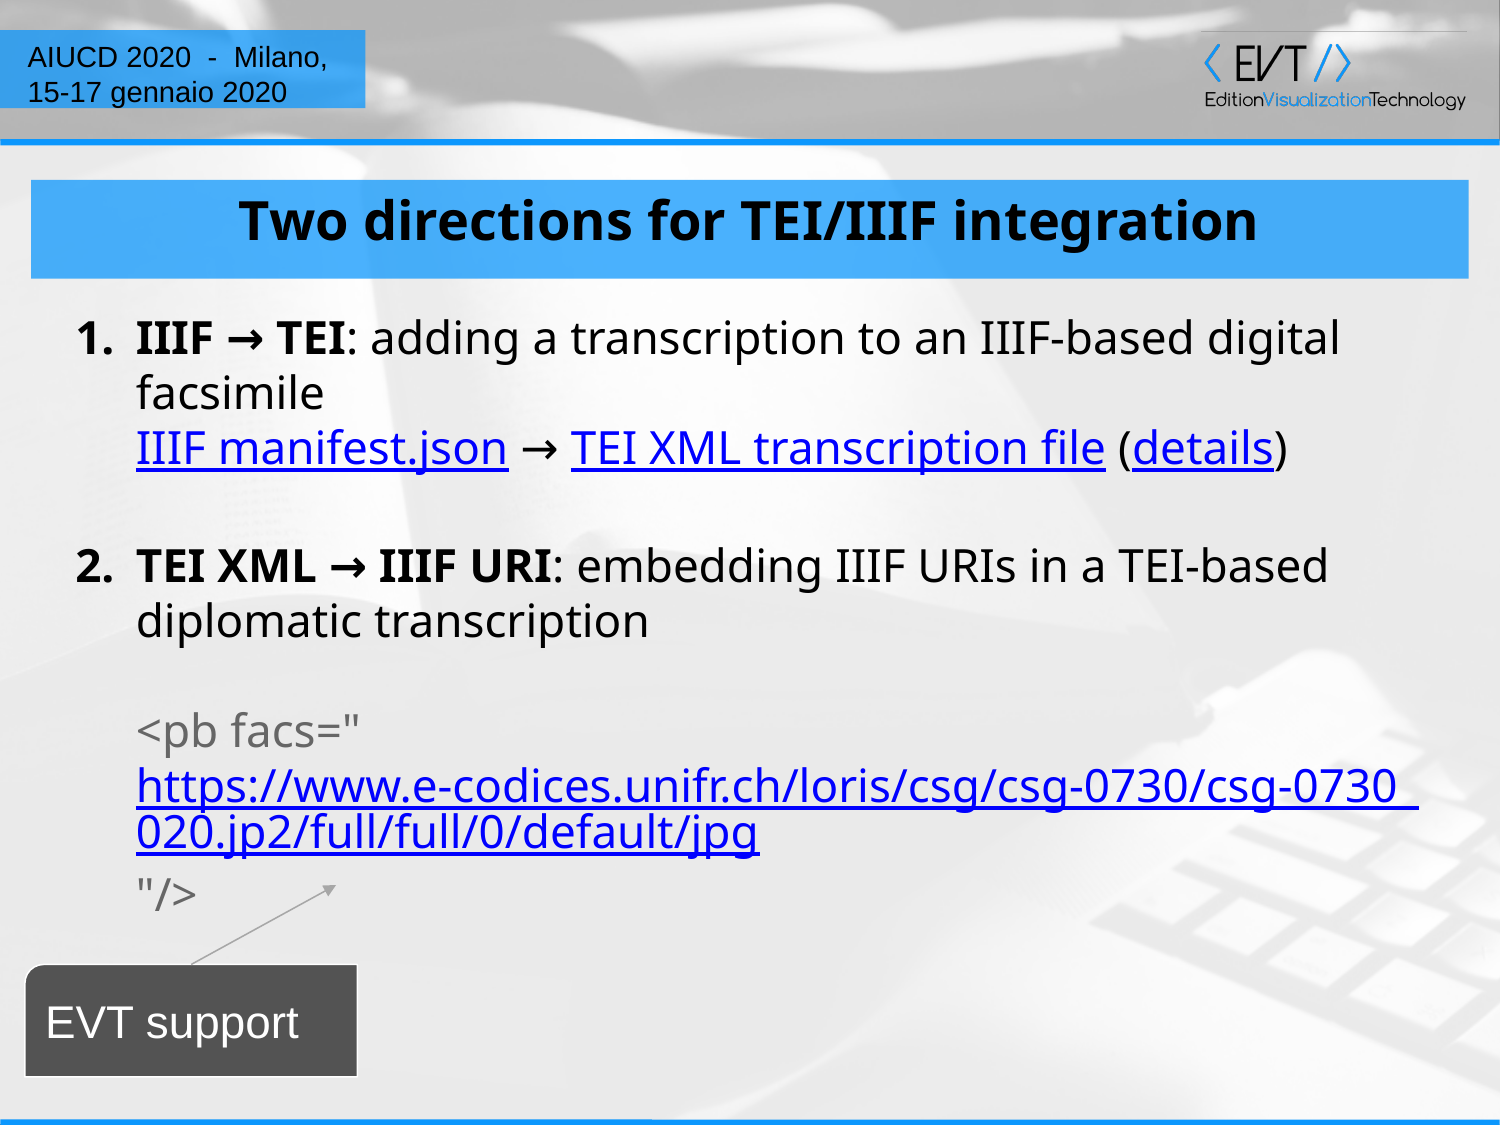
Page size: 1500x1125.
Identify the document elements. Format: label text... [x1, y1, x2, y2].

text_box EVT support [24, 964, 358, 1077]
text_box refers to www.ancientwisdoms.ac.uk/media/ontology/sawsOntology.owl#refersTo [0, 30, 366, 109]
title Two directions for TEI/IIIF integration [31, 176, 1469, 276]
picture [1201, 31, 1467, 112]
list IIIF → TEI: adding a transcription to an IIIF-based digital facsimile IIIF manifest.json → TEI XML transcription file (details) TEI XML → IIIF URI: embedding IIIF URIs in a TEI-based diplomatic transcription <pb facs="https://www.e-codices.unifr.ch/loris/csg/csg-0730/csg-0730_020.jp2/full/full/0/default/jpg"/> [51, 299, 1436, 1087]
